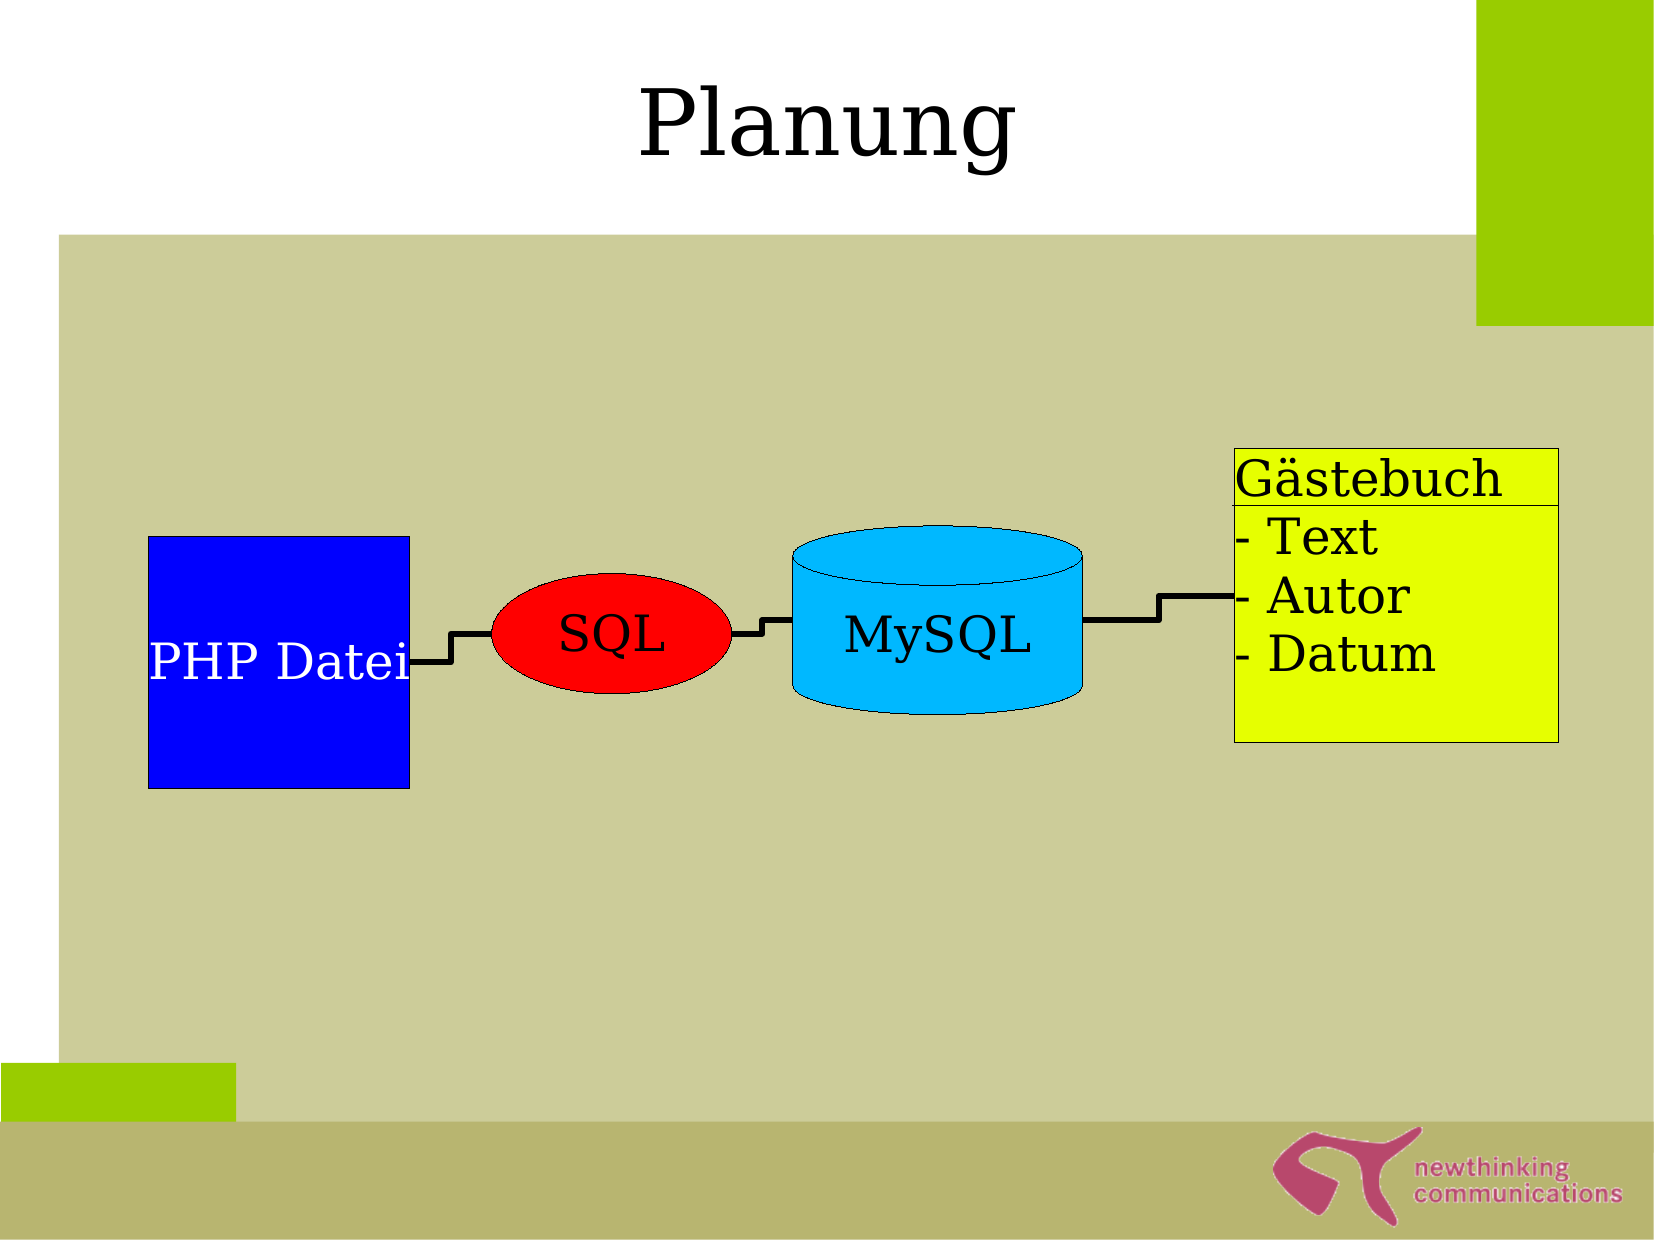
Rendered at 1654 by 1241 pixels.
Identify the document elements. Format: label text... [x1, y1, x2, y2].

picture [1273, 1127, 1641, 1241]
text_box PHP Datei [148, 536, 410, 789]
text_box MySQL [792, 525, 1083, 715]
title Planung [121, 20, 1534, 228]
text_box SQL [491, 573, 732, 694]
text_box Gästebuch - Text - Autor - Datum [1234, 506, 1559, 743]
text_box Gästebuch - Text - Autor - Datum [1234, 448, 1559, 505]
